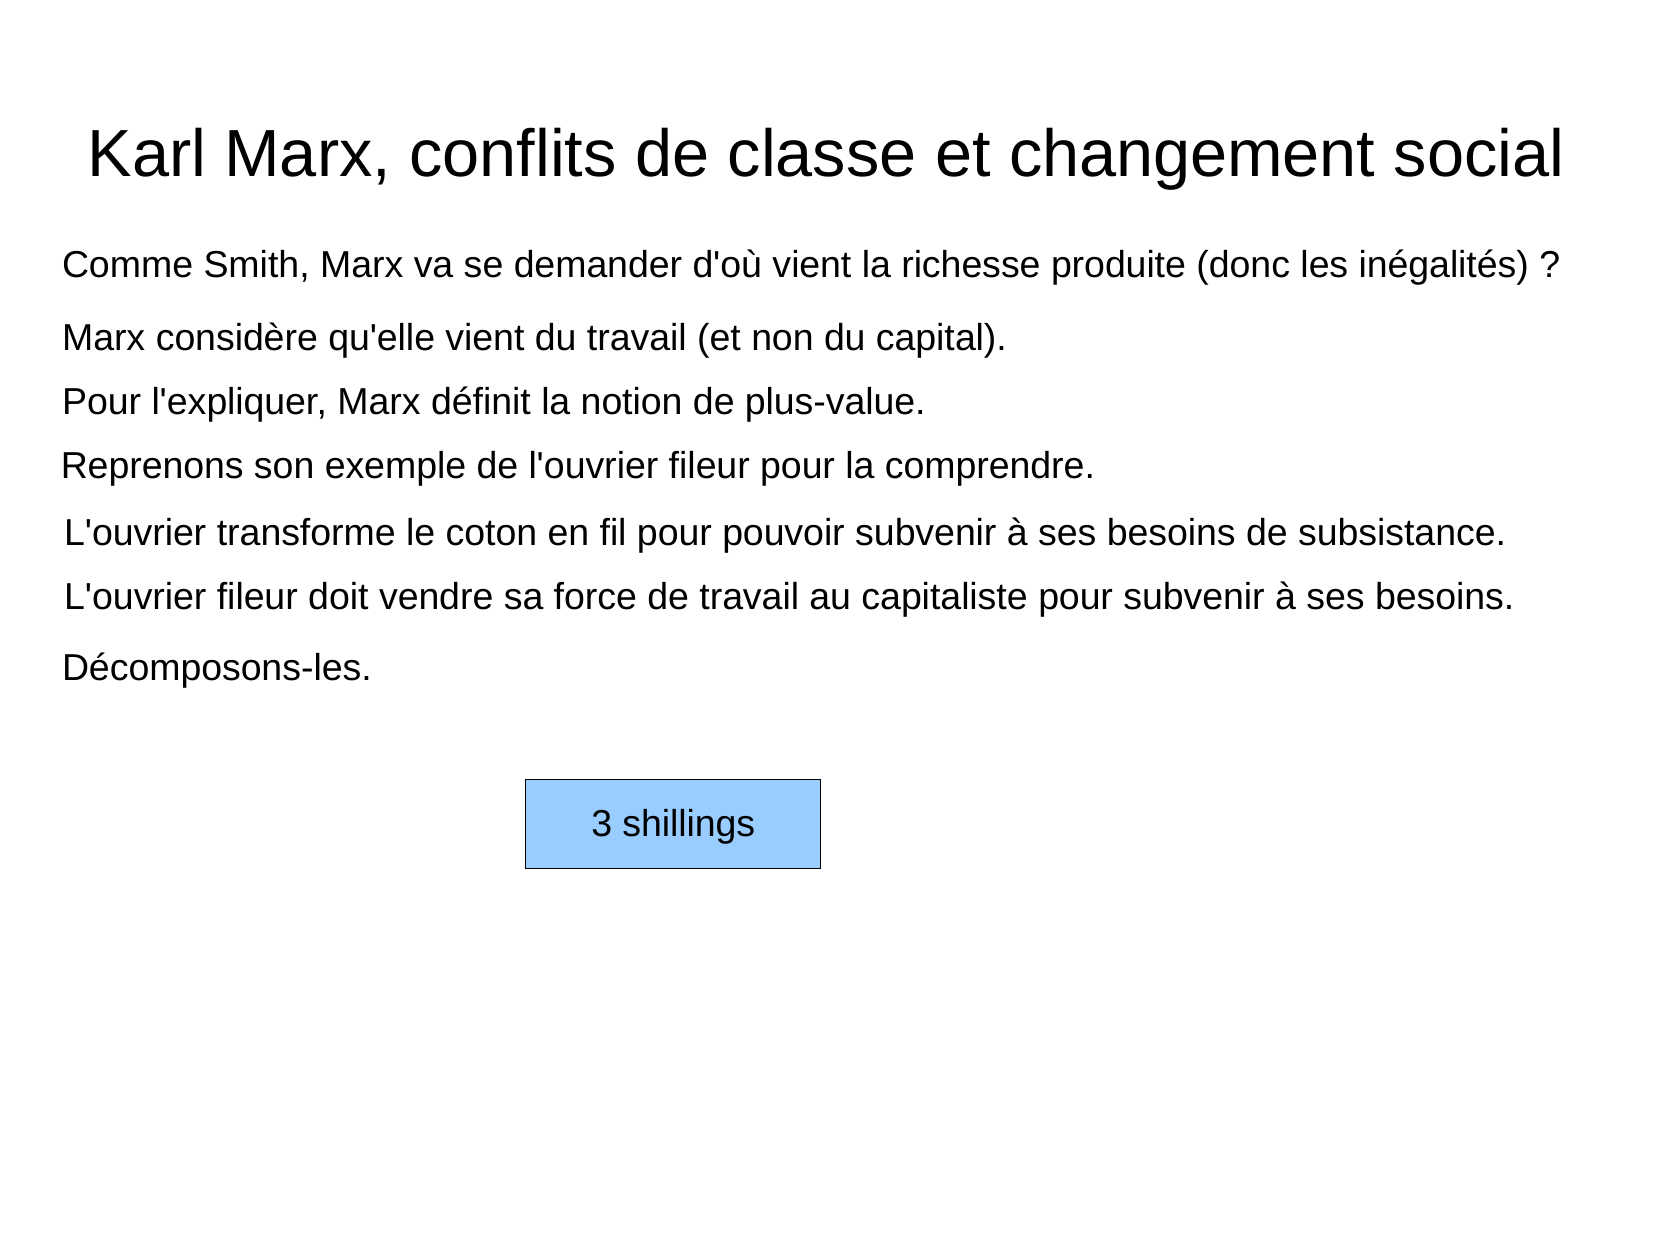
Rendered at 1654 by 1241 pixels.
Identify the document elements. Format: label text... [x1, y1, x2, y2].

text_box L'ouvrier transforme le coton en fil pour pouvoir subvenir à ses besoins de subsistance. [49, 503, 1542, 561]
text_box Comme Smith, Marx va se demander d'où vient la richesse produite (donc les inégalités) ? [47, 236, 1579, 294]
text_box L'ouvrier fileur doit vendre sa force de travail au capitaliste pour subvenir à ses besoins. [49, 568, 1542, 626]
text_box Marx considère qu'elle vient du travail (et non du capital). [47, 308, 1025, 366]
text_box 3 shillings [525, 779, 821, 869]
text_box Pour l'expliquer, Marx définit la notion de plus-value. [47, 373, 943, 431]
text_box Reprenons son exemple de l'ouvrier fileur pour la comprendre. [46, 437, 1123, 494]
title Karl Marx, conflits de classe et changement social [82, 56, 1571, 236]
text_box Décomposons-les. [47, 638, 388, 696]
